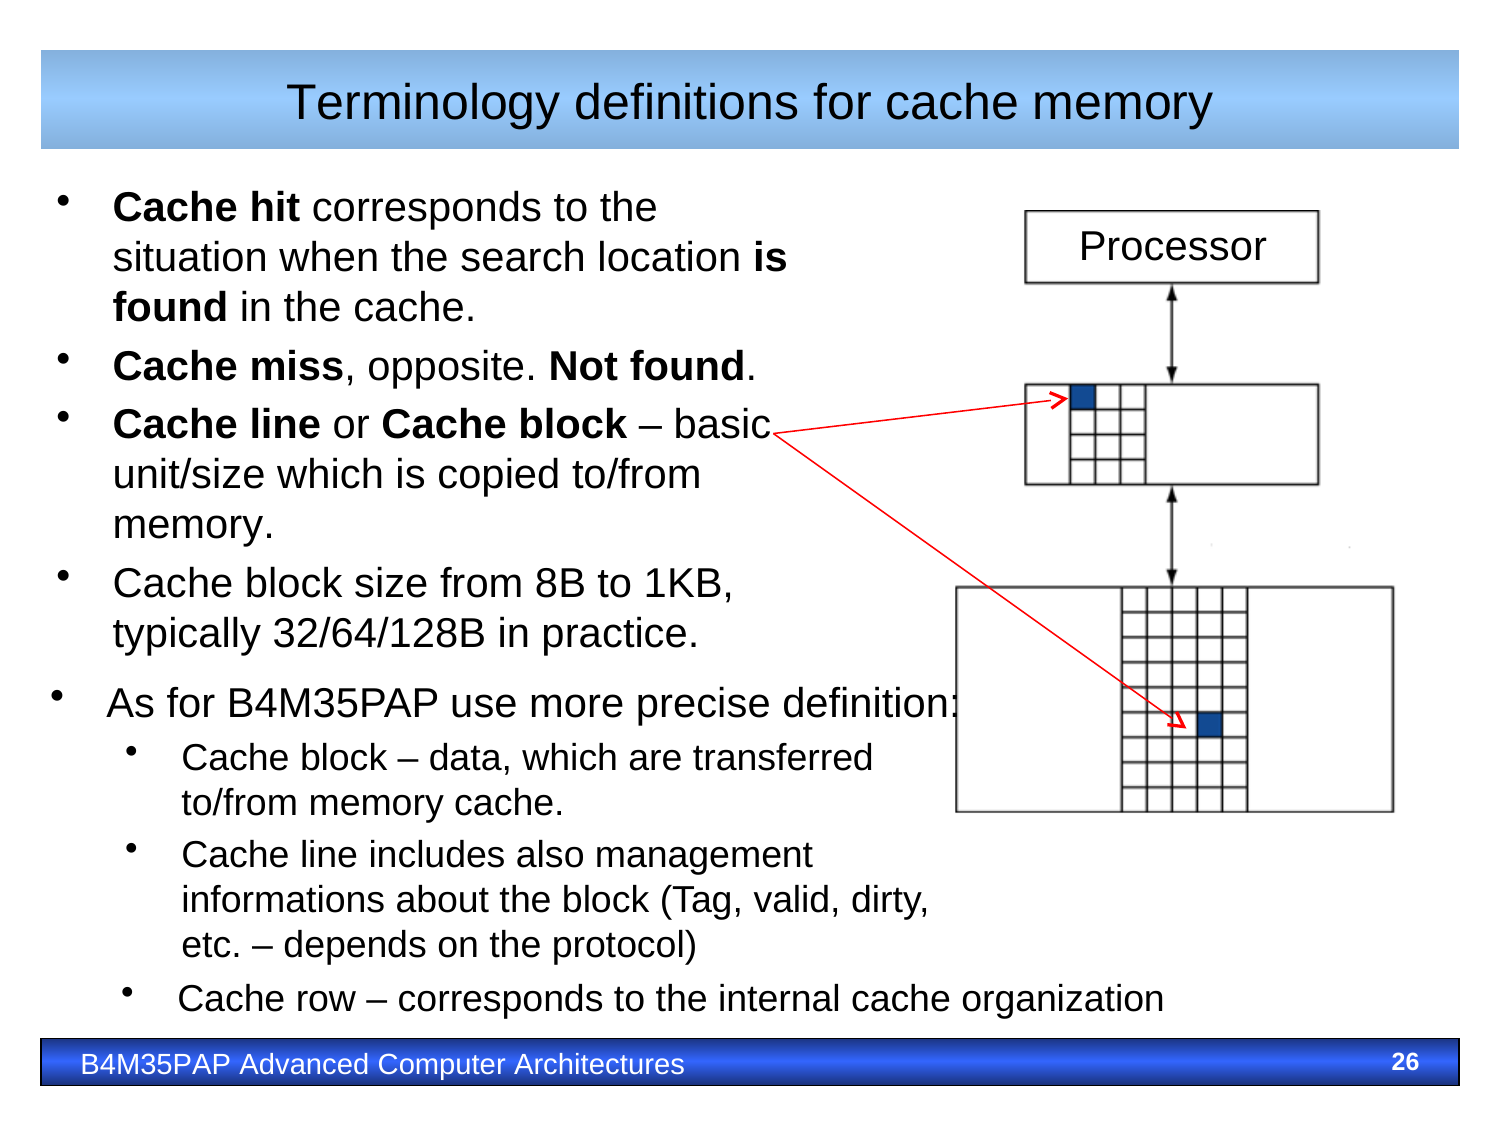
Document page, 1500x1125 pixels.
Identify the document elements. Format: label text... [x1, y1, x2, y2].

text_box Processor [1031, 210, 1315, 276]
picture [954, 210, 1407, 824]
list Cache hit corresponds to the situation when the search location is found in the cache. Cache miss, opposite. Not found. Cache line or Cache block – basic unit/size which is copied to/from memory. Cache block size from 8B to 1KB, typically 32/64/128B in practice. [41, 172, 821, 667]
text_box Cache row – corresponds to the internal cache organization [106, 908, 1367, 1024]
title Terminology definitions for cache memory [41, 50, 1459, 149]
text_box As for B4M35PAP use more precise definition: Cache block – data, which are transferred to/from memory cache. Cache line includes also management informations about the block (Tag, valid, dirty, etc. – depends on the protocol) [35, 667, 996, 996]
